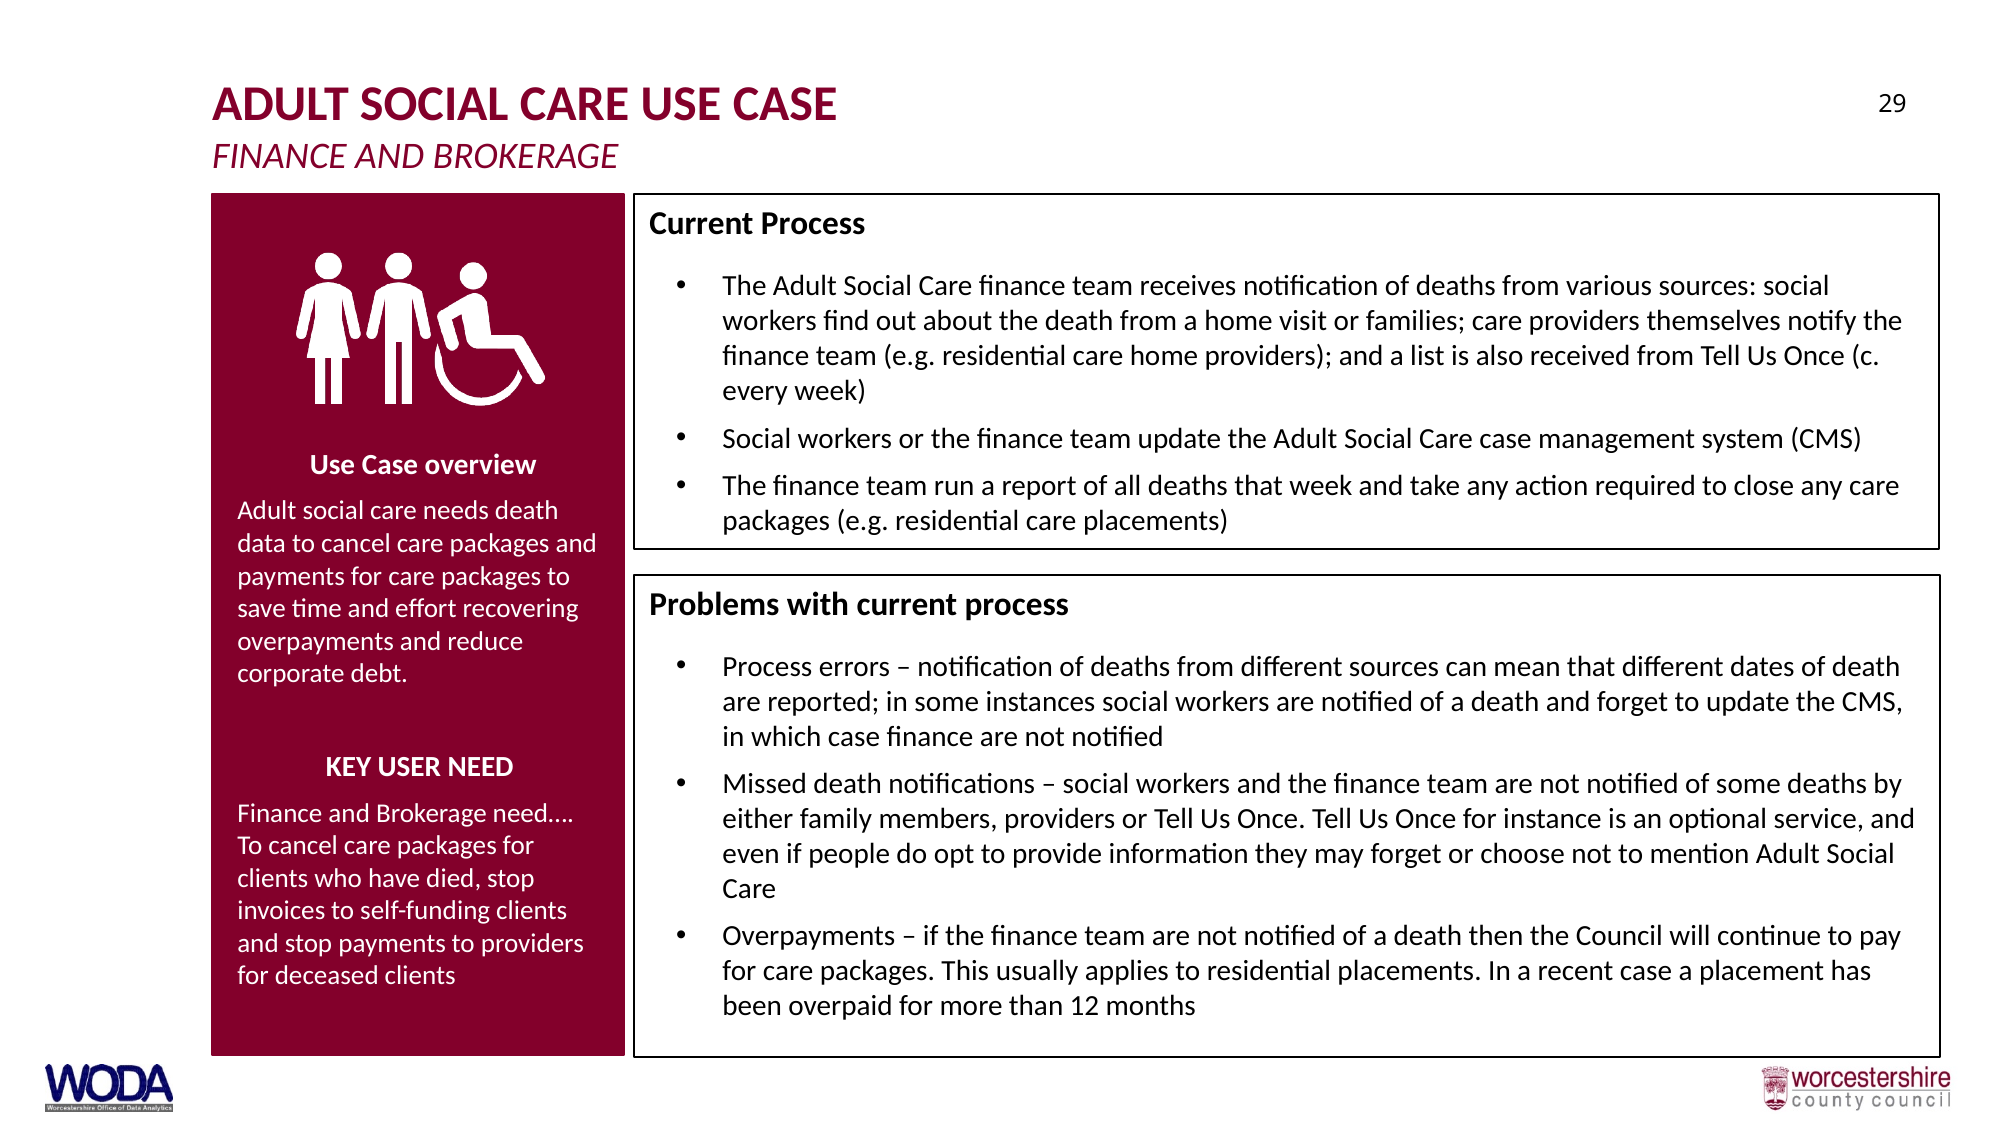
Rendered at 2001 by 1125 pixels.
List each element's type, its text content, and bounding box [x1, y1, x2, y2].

slide_number <number> [1850, 87, 1907, 148]
text_box Current Process The Adult Social Care finance team receives notification of deaths from various sources: social workers find out about the death from a home visit or families; care providers themselves notify the finance team (e.g. residential care home providers); and a list is also received from Tell Us Once (c. every week) Social workers or the finance team update the Adult Social Care case management system (CMS) The finance team run a report of all deaths that week and take any action required to close any care packages (e.g. residential care placements) [634, 194, 1939, 550]
picture [45, 1064, 173, 1112]
text_box Use Case overview Adult social care needs death data to cancel care packages and payments for care packages to save time and effort recovering overpayments and reduce corporate debt. KEY USER NEED Finance and Brokerage need…. To cancel care packages for clients who have died, stop invoices to self-funding clients and stop payments to providers for deceased clients [222, 390, 625, 1004]
text_box Problems with current process Process errors – notification of deaths from different sources can mean that different dates of death are reported; in some instances social workers are notified of a death and forget to update the CMS, in which case finance are not notified Missed death notifications – social workers and the finance team are not notified of some deaths by either family members, providers or Tell Us Once. Tell Us Once for instance is an optional service, and even if people do opt to provide information they may forget or choose not to mention Adult Social Care Overpayments – if the finance team are not notified of a death then the Council will continue to pay for care packages. This usually applies to residential placements. In a recent case a placement has been overpaid for more than 12 months [634, 574, 1940, 1057]
picture [290, 198, 550, 458]
title ADULT SOCIAL CARE USE CASE FINANCE AND BROKERAGE [212, 70, 1809, 183]
picture [1749, 1055, 1971, 1121]
text_box [212, 194, 625, 1055]
